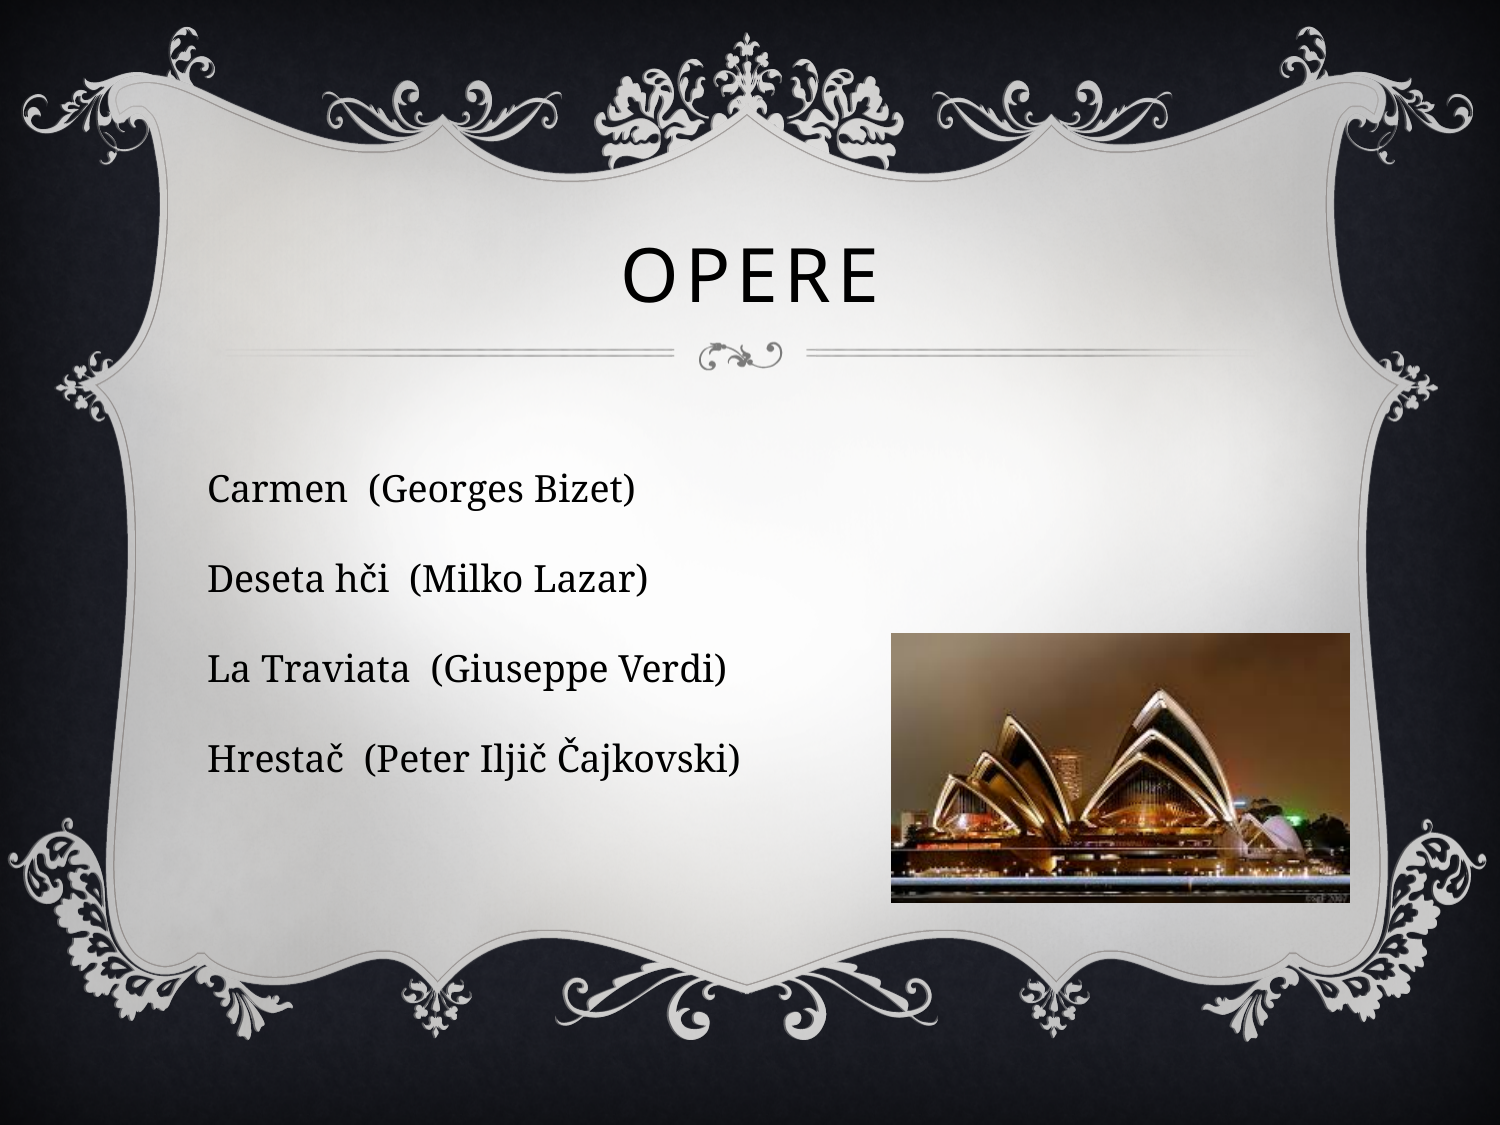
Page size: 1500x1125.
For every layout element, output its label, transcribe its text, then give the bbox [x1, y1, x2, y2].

text_box Carmen (Georges Bizet) Deseta hči (Milko Lazar) La Traviata (Giuseppe Verdi) Hrestač (Peter Iljič Čajkovski) [192, 457, 819, 788]
title Opere [225, 212, 1275, 325]
picture [0, 0, 1500, 1125]
